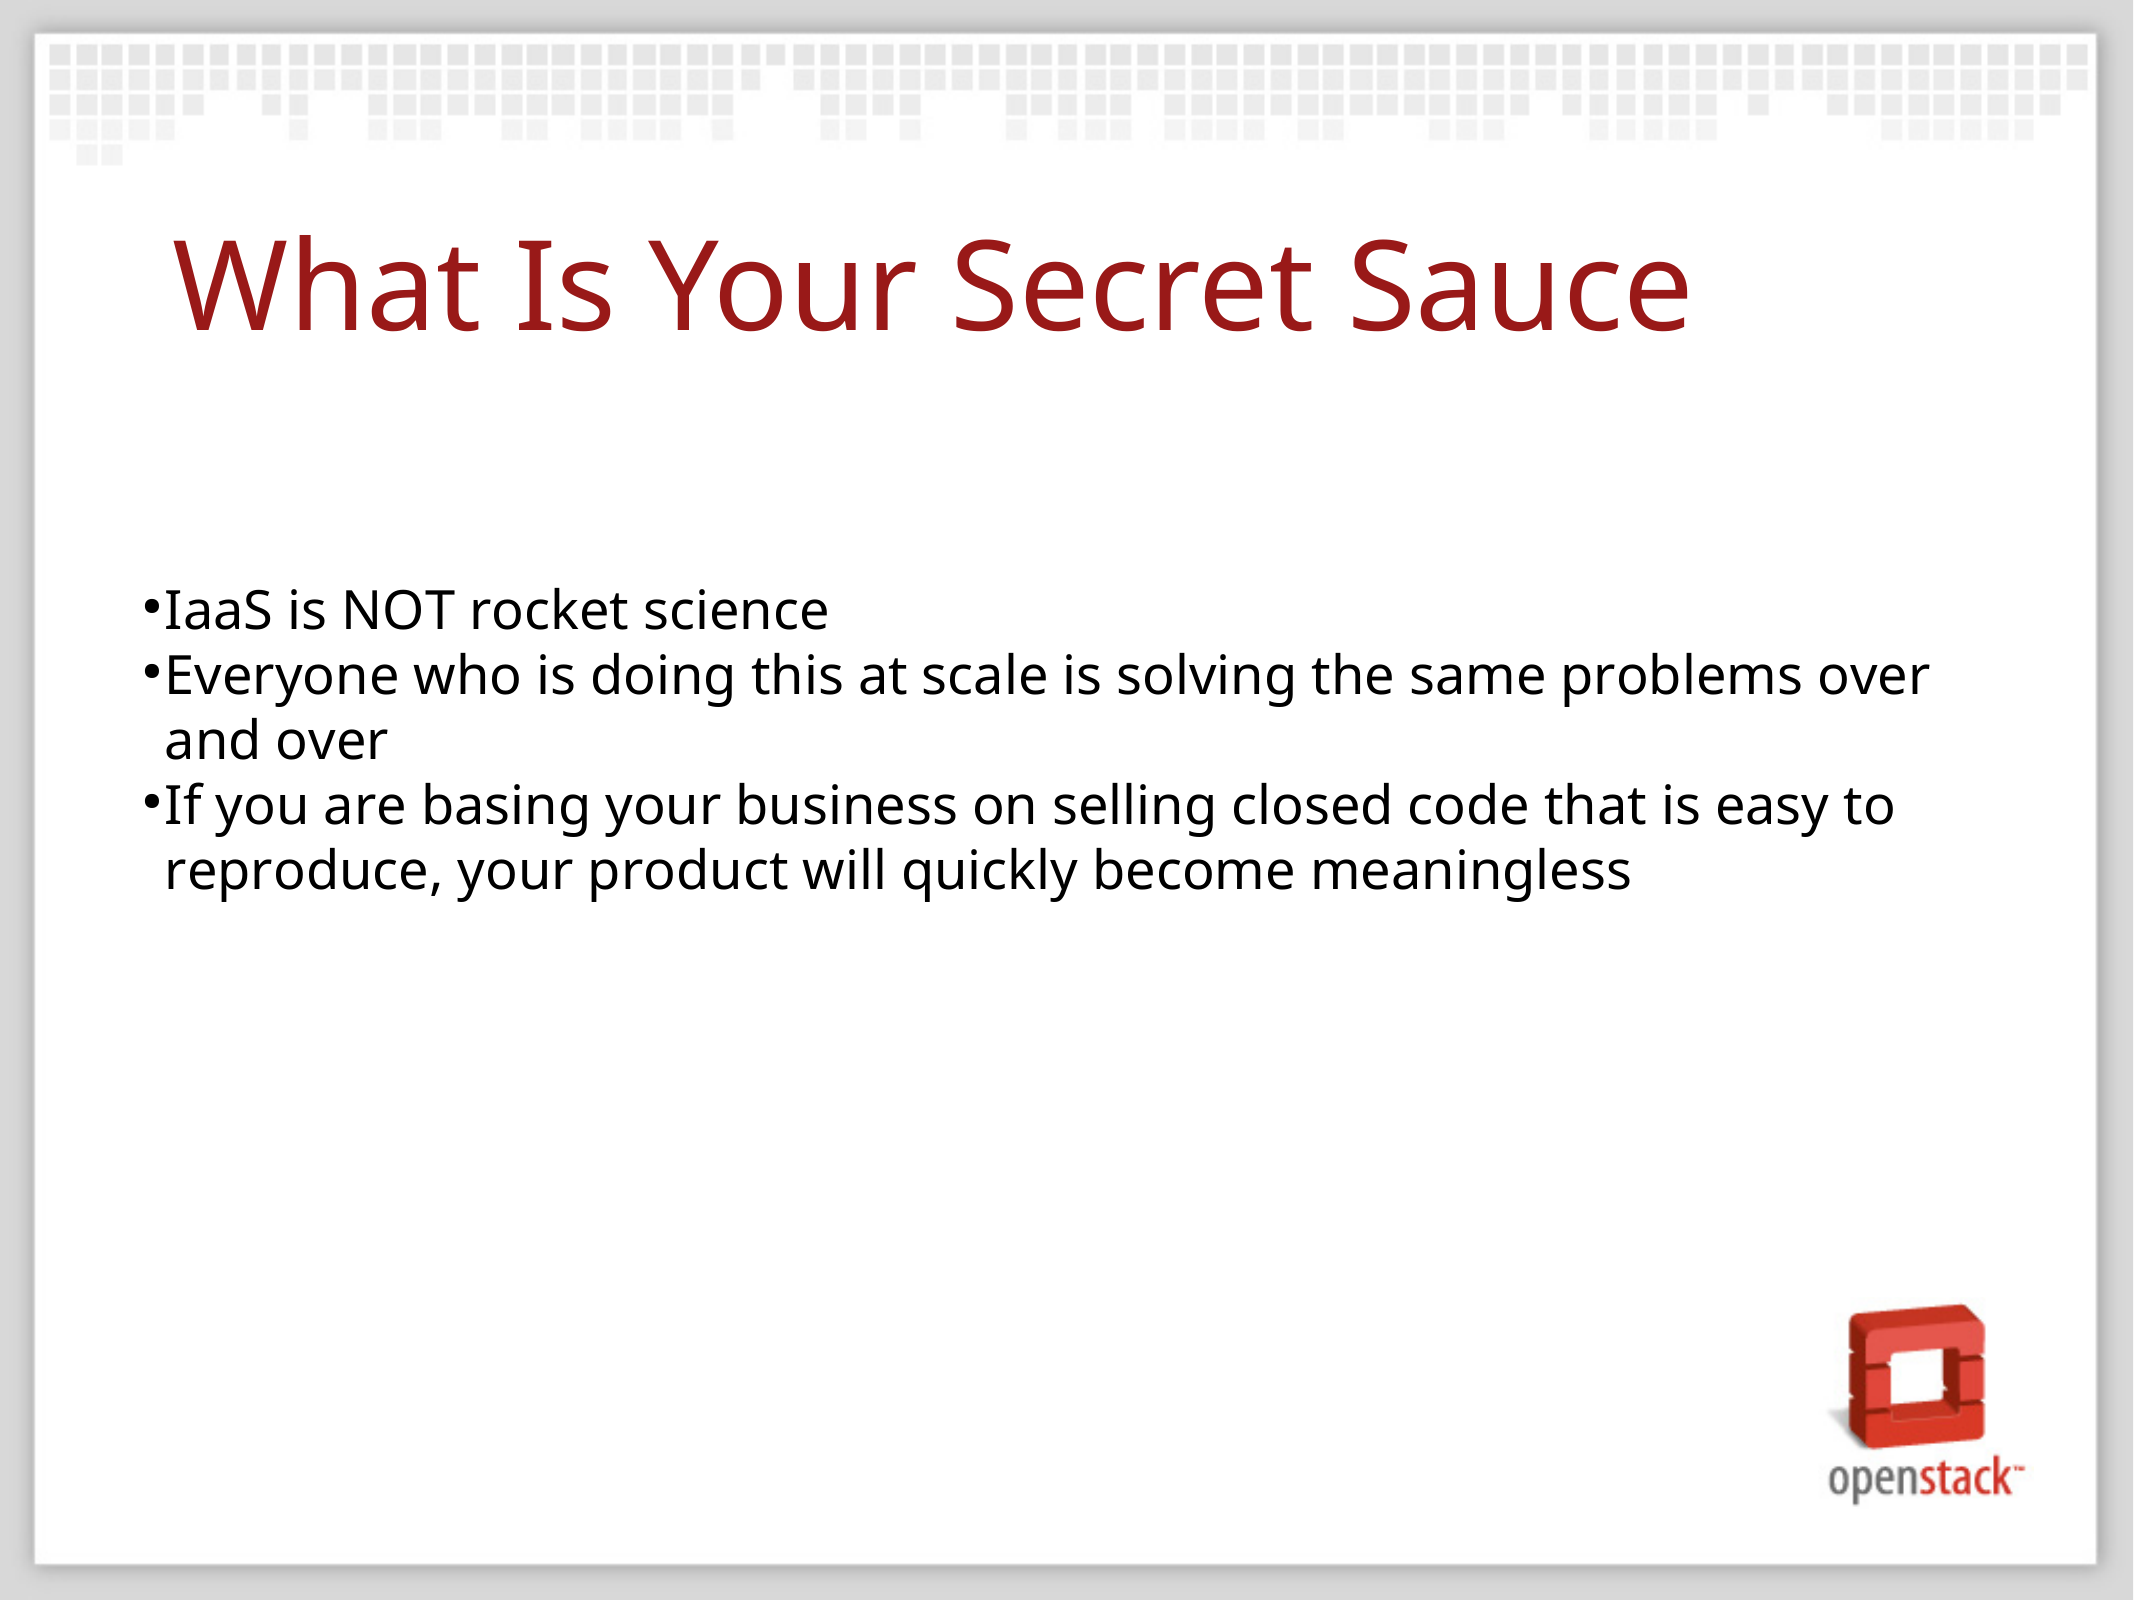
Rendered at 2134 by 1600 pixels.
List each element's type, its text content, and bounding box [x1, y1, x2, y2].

text_box IaaS is NOT rocket science Everyone who is doing this at scale is solving the same problems over and over If you are basing your business on selling closed code that is easy to reproduce, your product will quickly become meaningless [112, 568, 1951, 1394]
title What Is Your Secret Sauce [164, 196, 1969, 756]
picture [0, 0, 2134, 1600]
